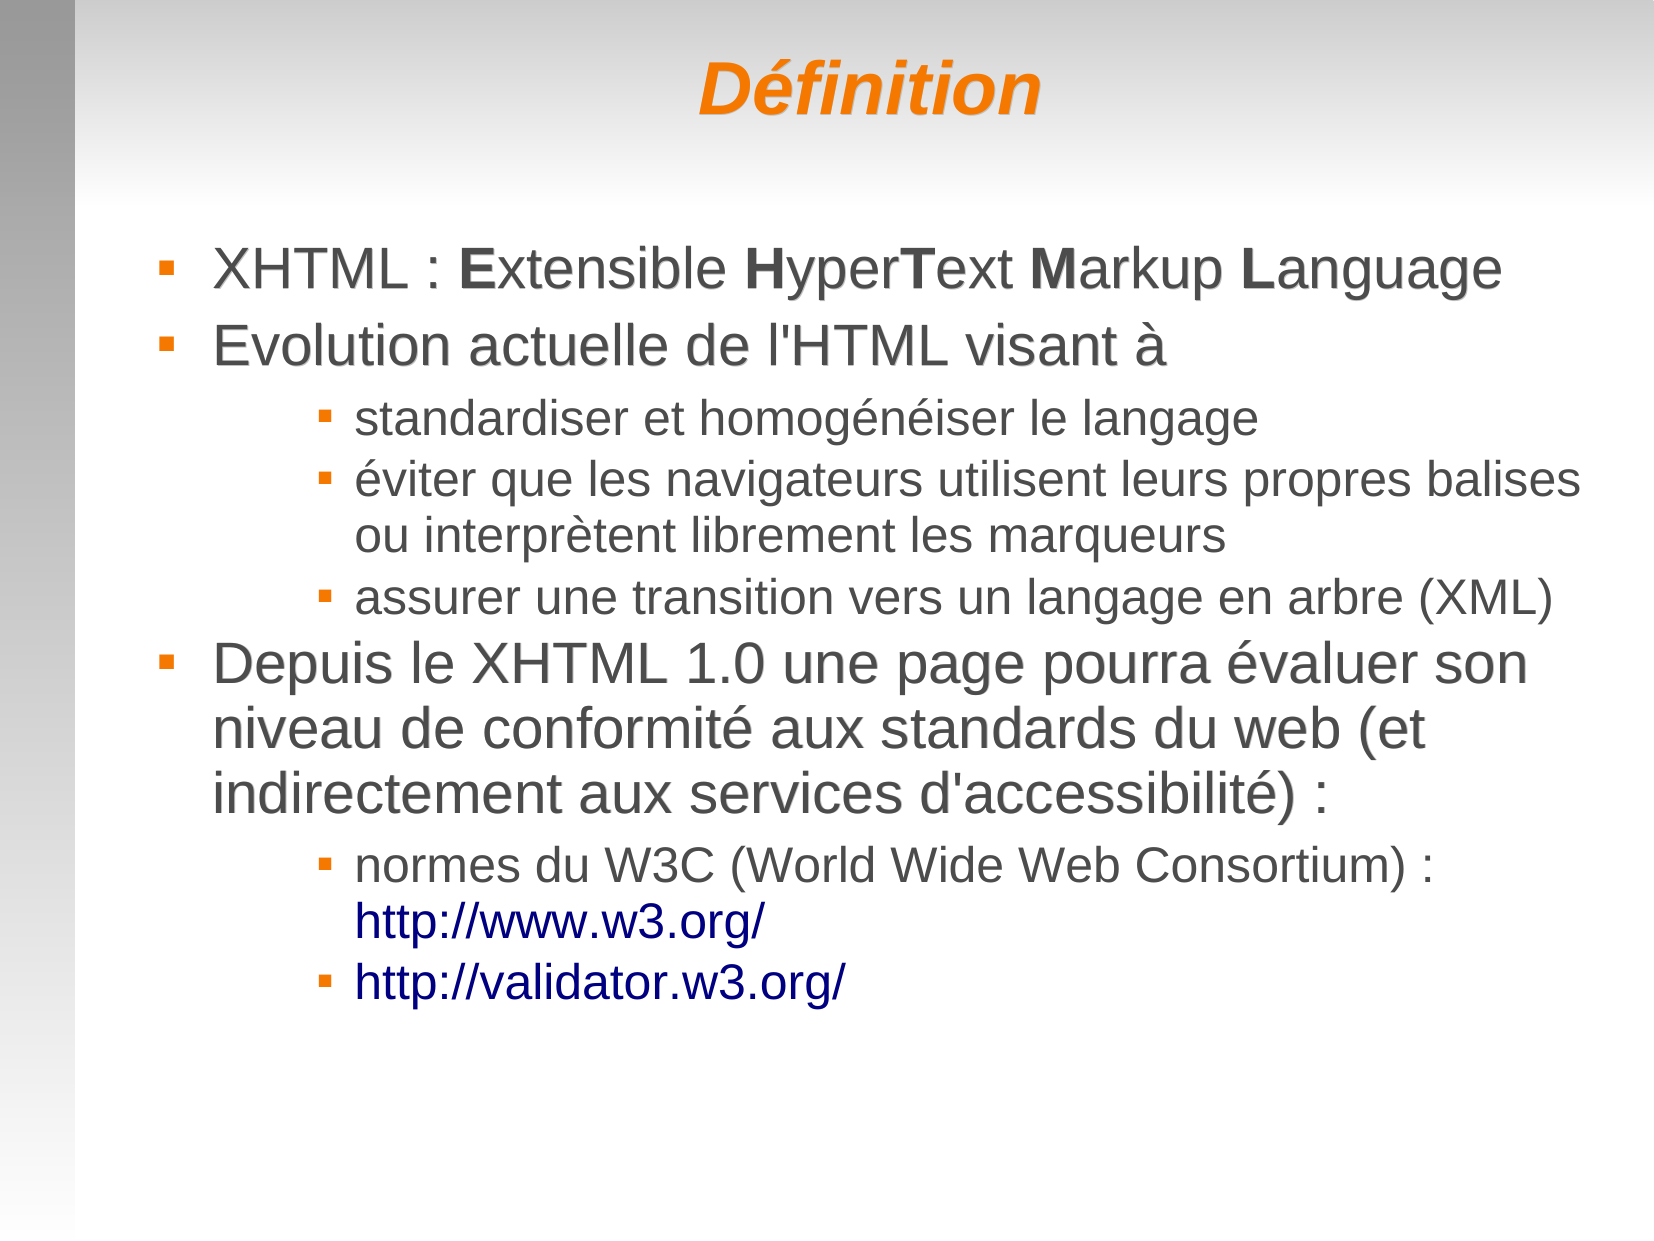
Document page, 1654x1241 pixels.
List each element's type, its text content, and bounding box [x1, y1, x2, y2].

list XHTML : Extensible HyperText Markup Language Evolution actuelle de l'HTML visant à standardiser et homogénéiser le langage éviter que les navigateurs utilisent leurs propres balises ou interprètent librement les marqueurs assurer une transition vers un langage en arbre (XML) Depuis le XHTML 1.0 une page pourra évaluer son niveau de conformité aux standards du web (et indirectement aux services d'accessibilité) : normes du W3C (World Wide Web Consortium) : http://www.w3.org/ http://validator.w3.org/ [141, 236, 1619, 1167]
title Définition [88, 0, 1654, 178]
